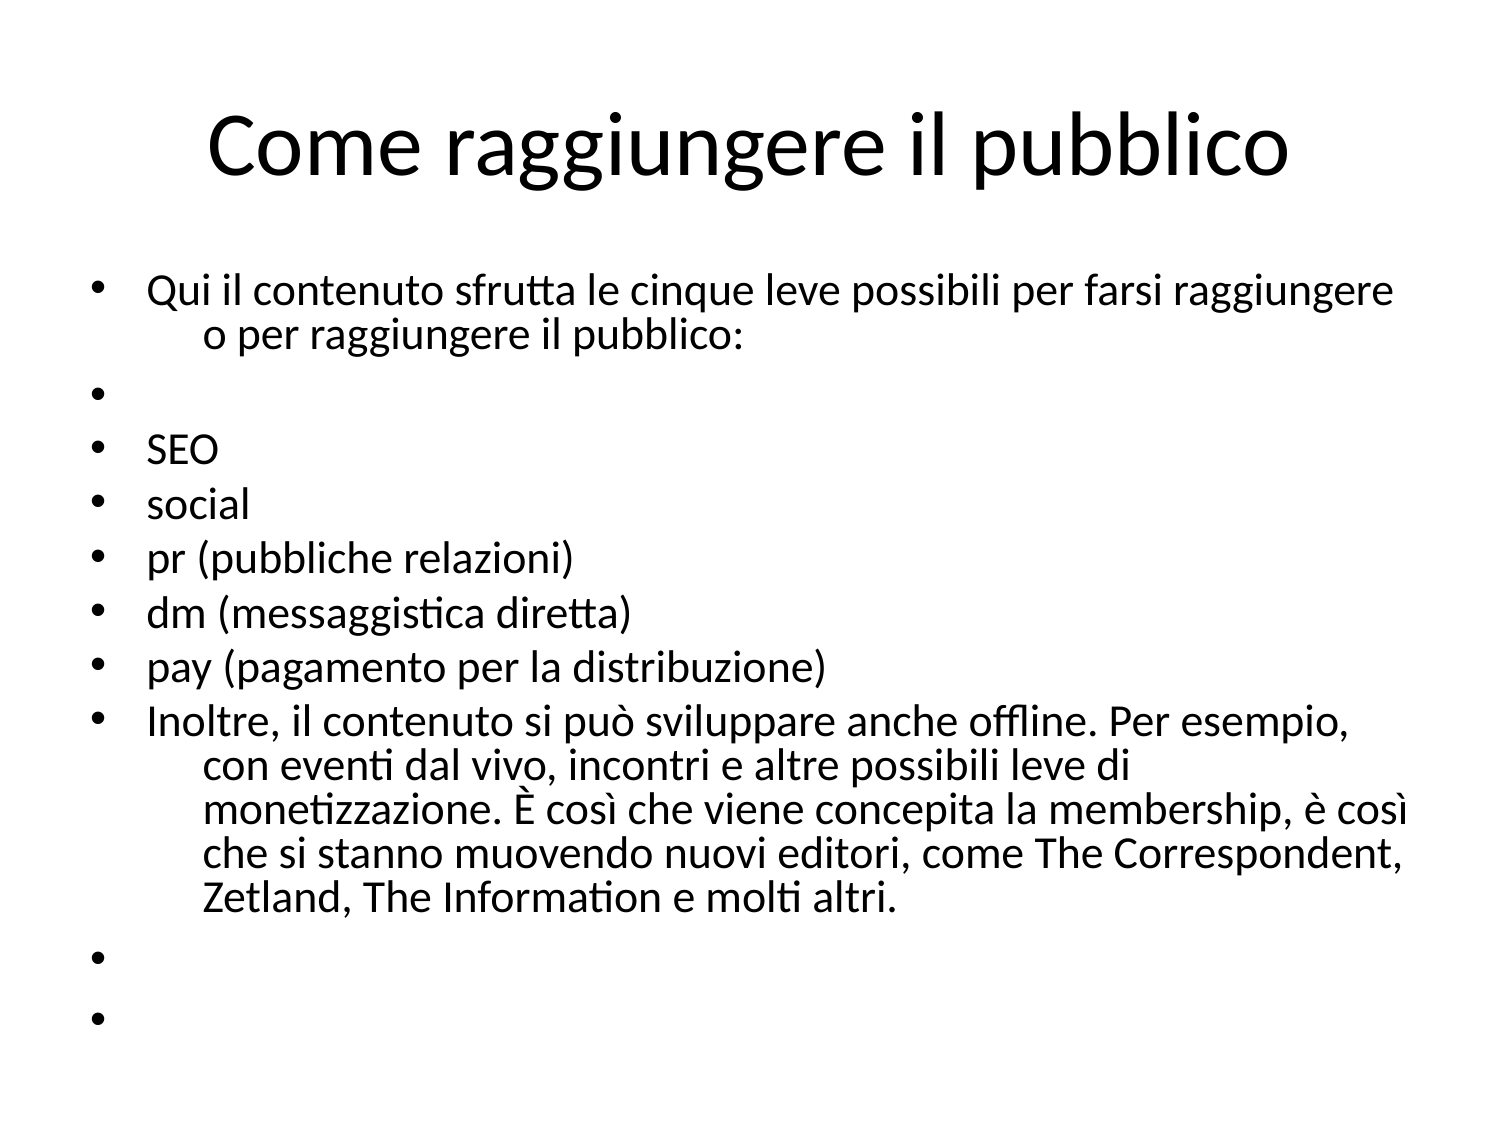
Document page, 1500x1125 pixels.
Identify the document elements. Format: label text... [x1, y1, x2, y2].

title Come raggiungere il pubblico [75, 45, 1426, 233]
list Qui il contenuto sfrutta le cinque leve possibili per farsi raggiungere o per raggiungere il pubblico: SEO social pr (pubbliche relazioni) dm (messaggistica diretta) pay (pagamento per la distribuzione) Inoltre, il contenuto si può sviluppare anche offline. Per esempio, con eventi dal vivo, incontri e altre possibili leve di monetizzazione. È così che viene concepita la membership, è così che si stanno muovendo nuovi editori, come The Correspondent, Zetland, The Information e molti altri. [75, 262, 1426, 1005]
